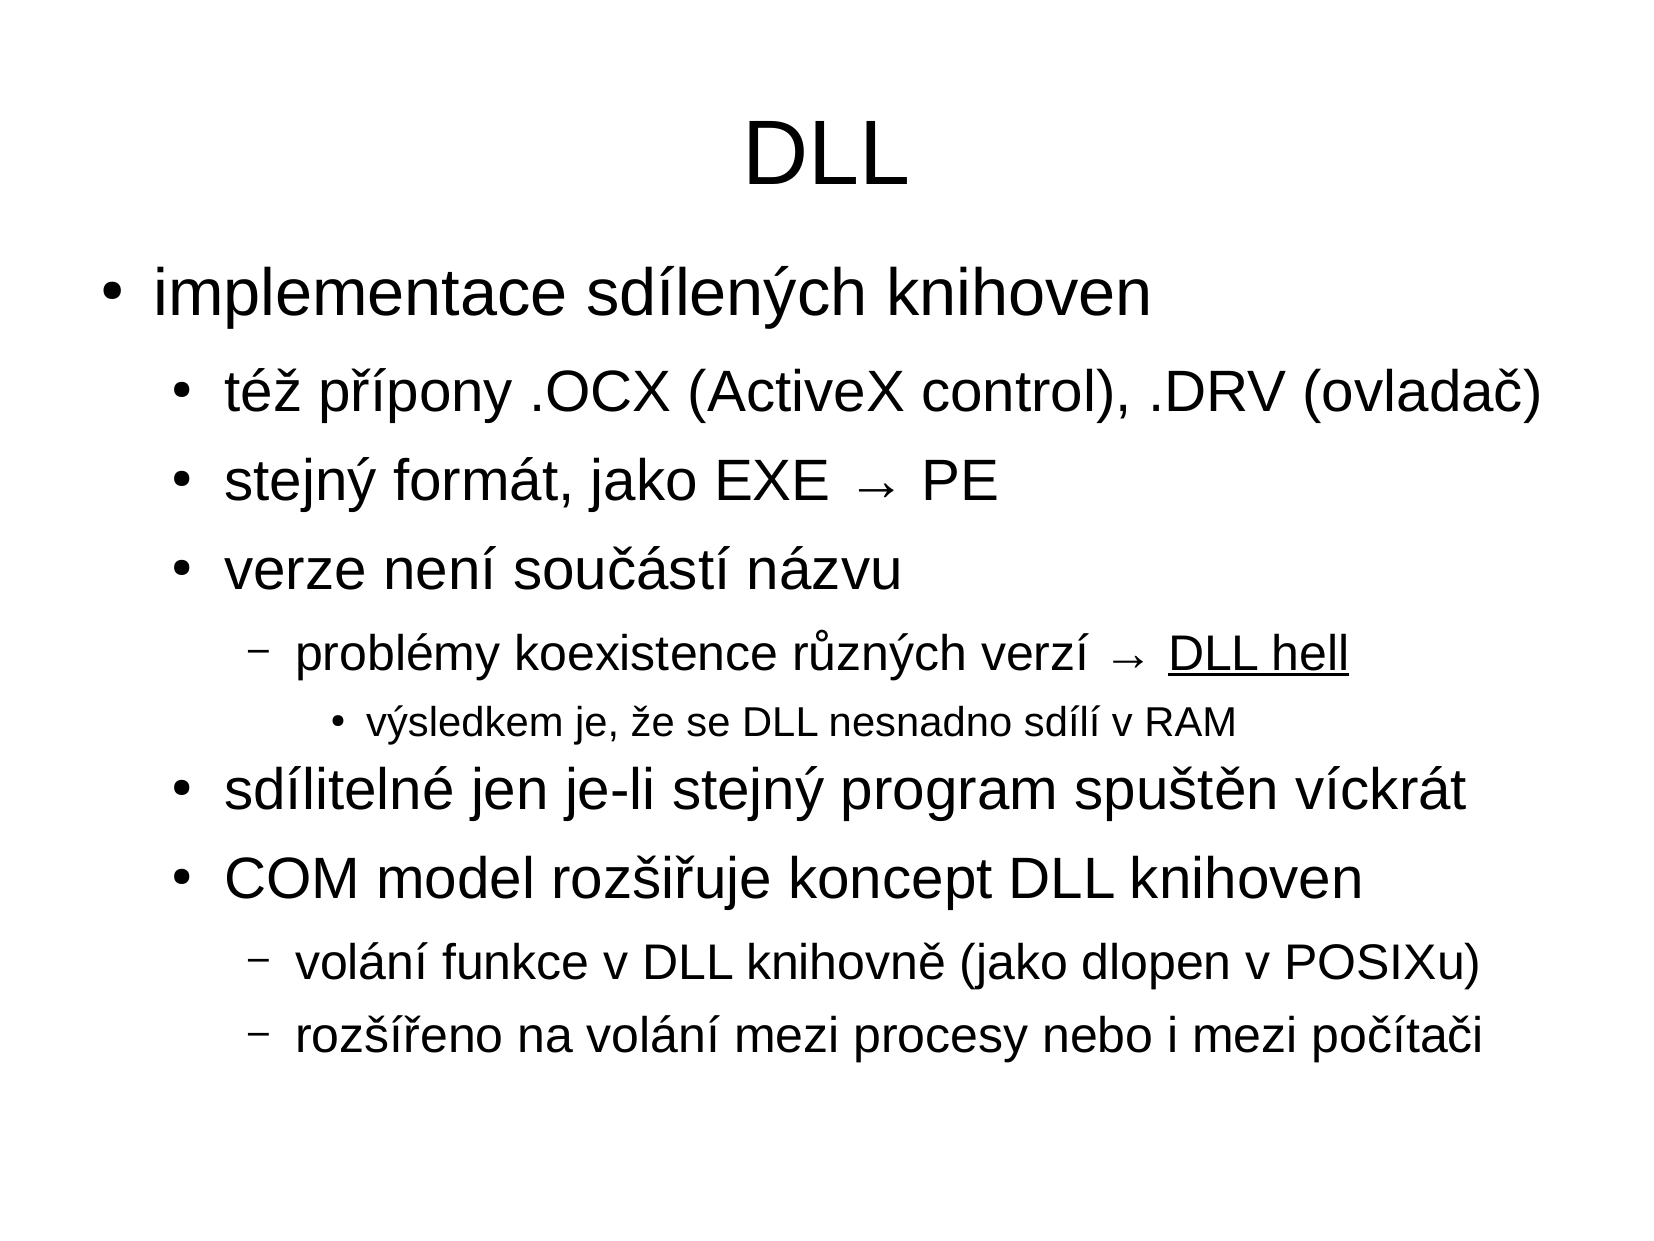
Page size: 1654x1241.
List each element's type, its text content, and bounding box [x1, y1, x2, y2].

list implementace sdílených knihoven též přípony .OCX (ActiveX control), .DRV (ovladač) stejný formát, jako EXE → PE verze není součástí názvu problémy koexistence různých verzí → DLL hell výsledkem je, že se DLL nesnadno sdílí v RAM sdílitelné jen je-li stejný program spuštěn víckrát COM model rozšiřuje koncept DLL knihoven volání funkce v DLL knihovně (jako dlopen v POSIXu) rozšířeno na volání mezi procesy nebo i mezi počítači [82, 254, 1571, 1064]
title DLL [82, 56, 1571, 250]
